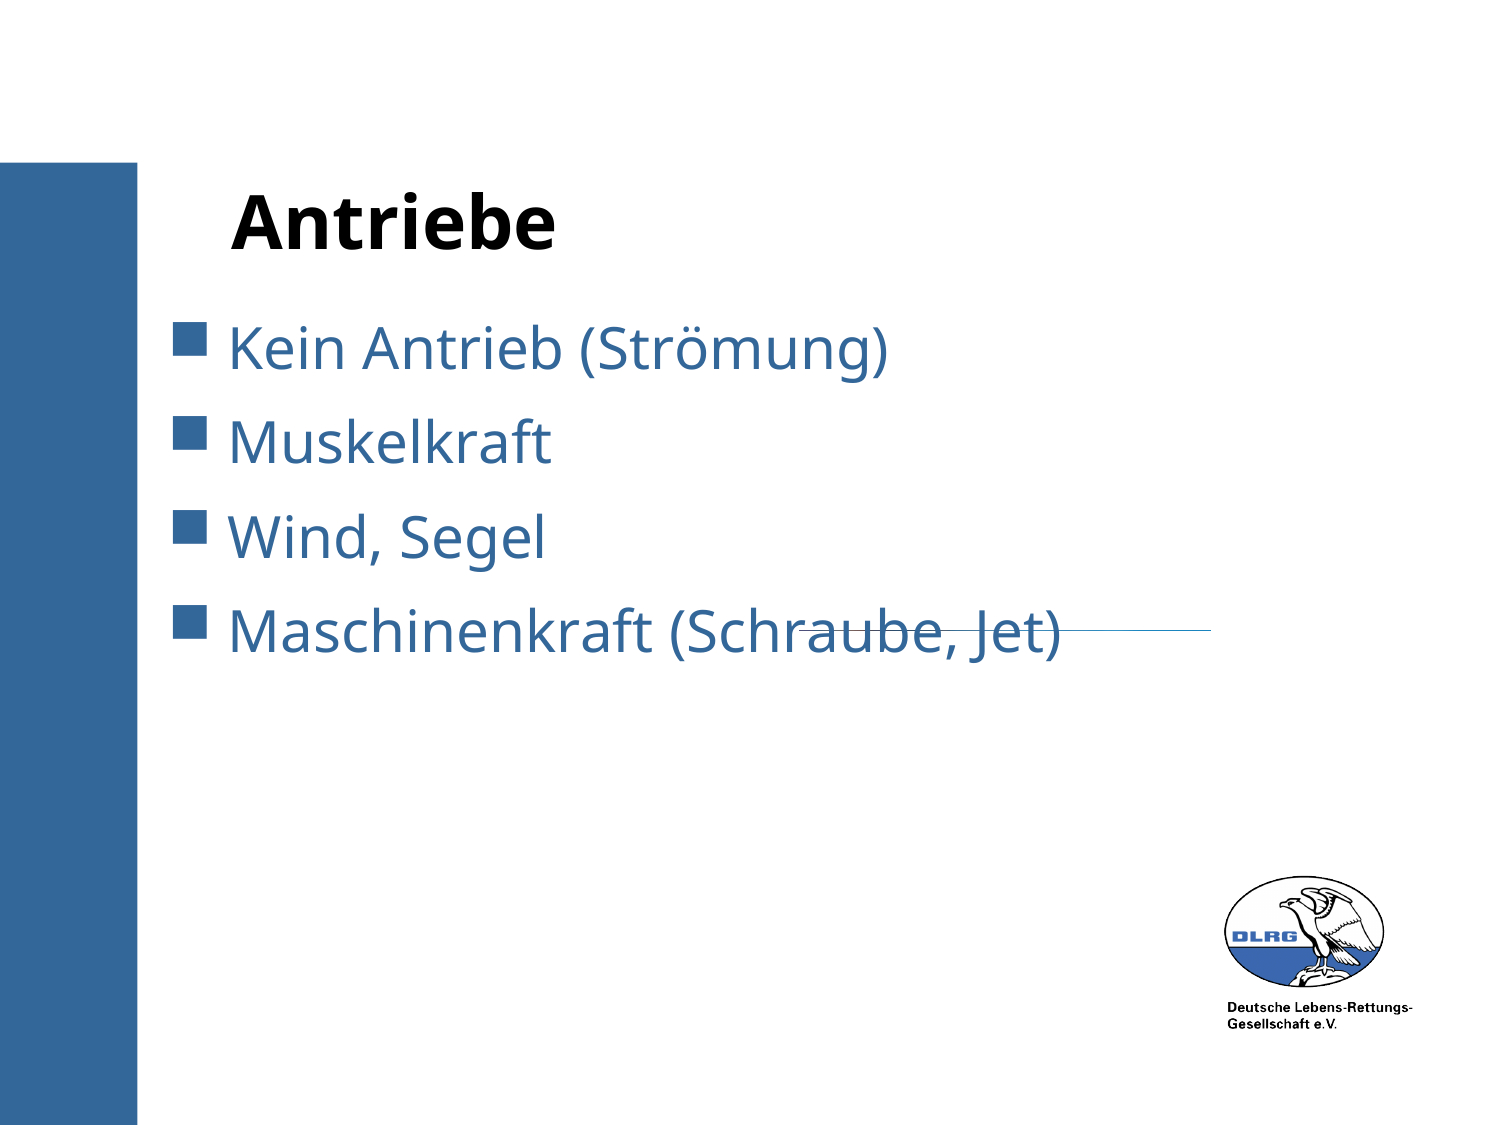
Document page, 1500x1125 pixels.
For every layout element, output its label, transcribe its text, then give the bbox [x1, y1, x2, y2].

text_box Antriebe [217, 167, 365, 273]
title [365, 112, 1450, 276]
text_box Kein Antrieb (Strömung) Muskelkraft Wind, Segel Maschinenkraft (Schraube, Jet) [153, 279, 1435, 706]
picture [1224, 874, 1413, 1030]
